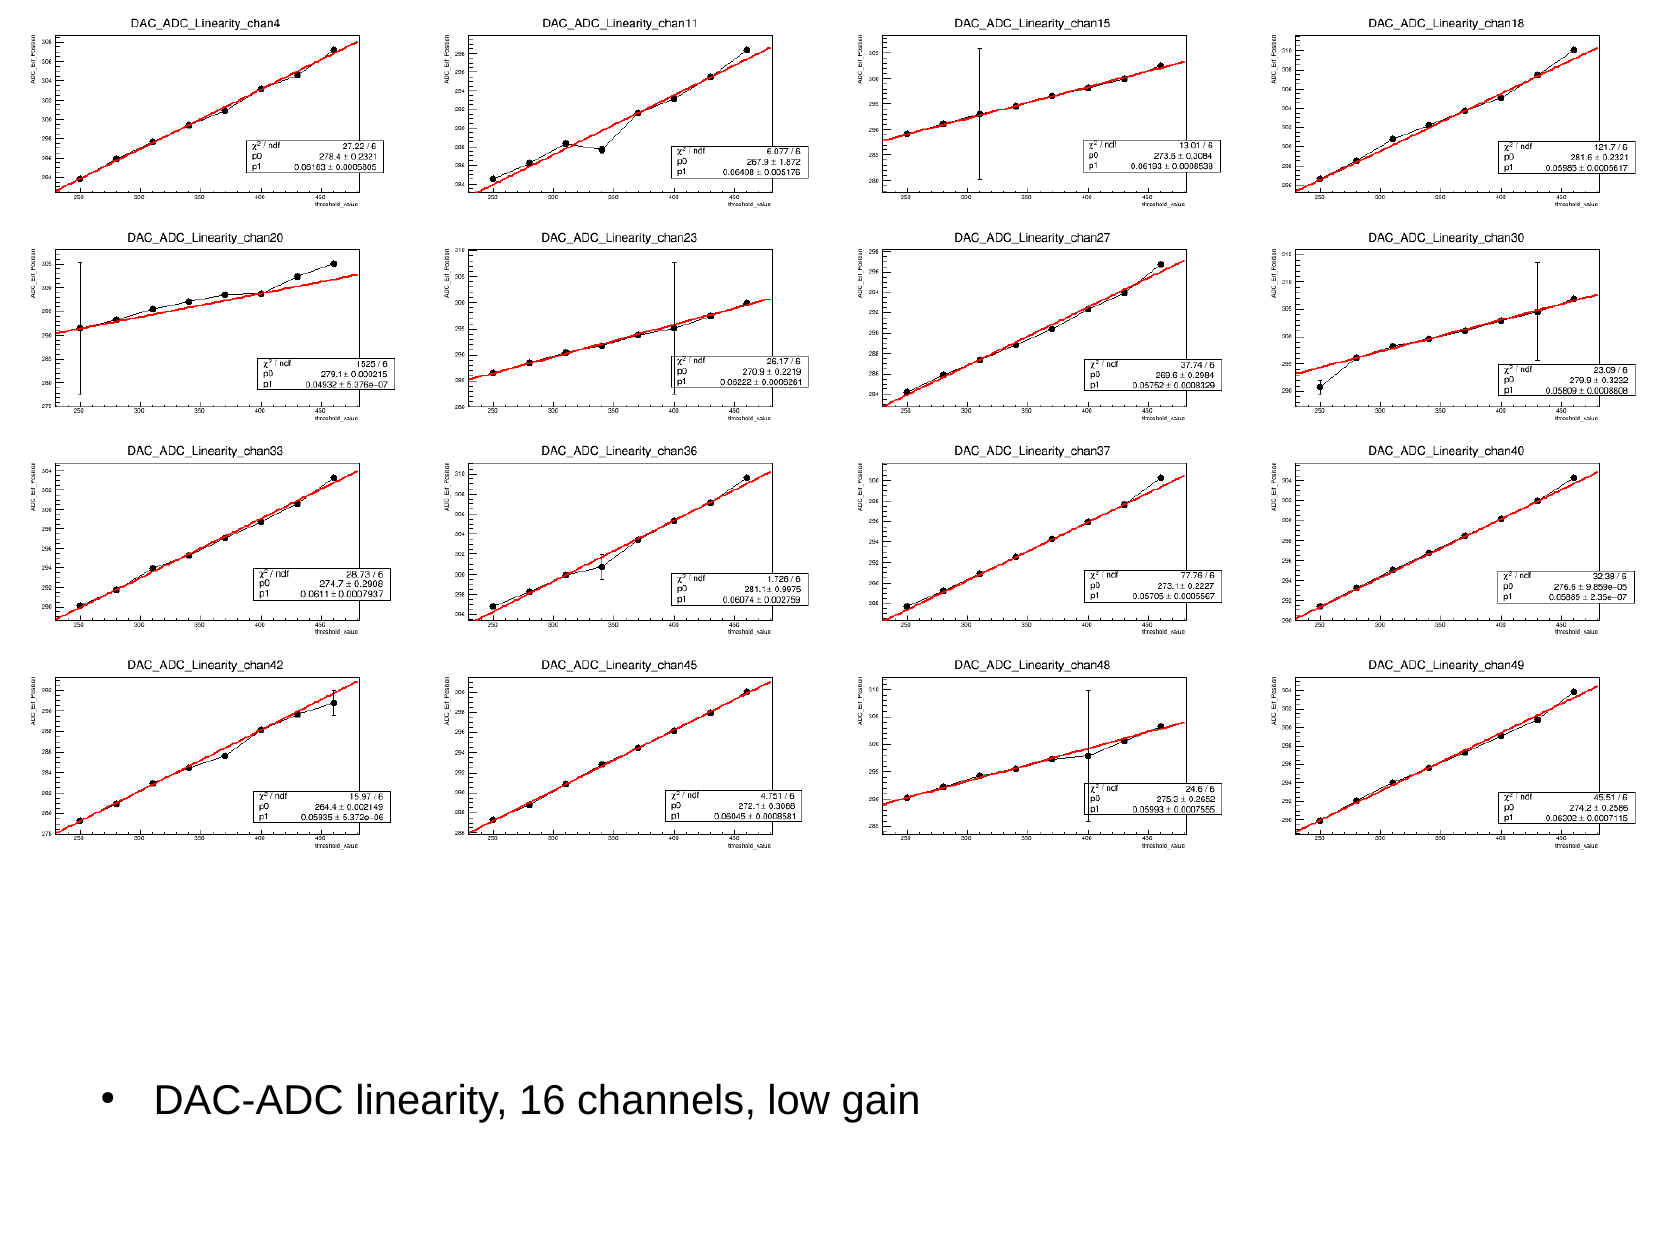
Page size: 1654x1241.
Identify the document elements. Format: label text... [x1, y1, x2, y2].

picture [0, 8, 1654, 863]
list DAC-ADC linearity, 16 channels, low gain [82, 1076, 1571, 1217]
